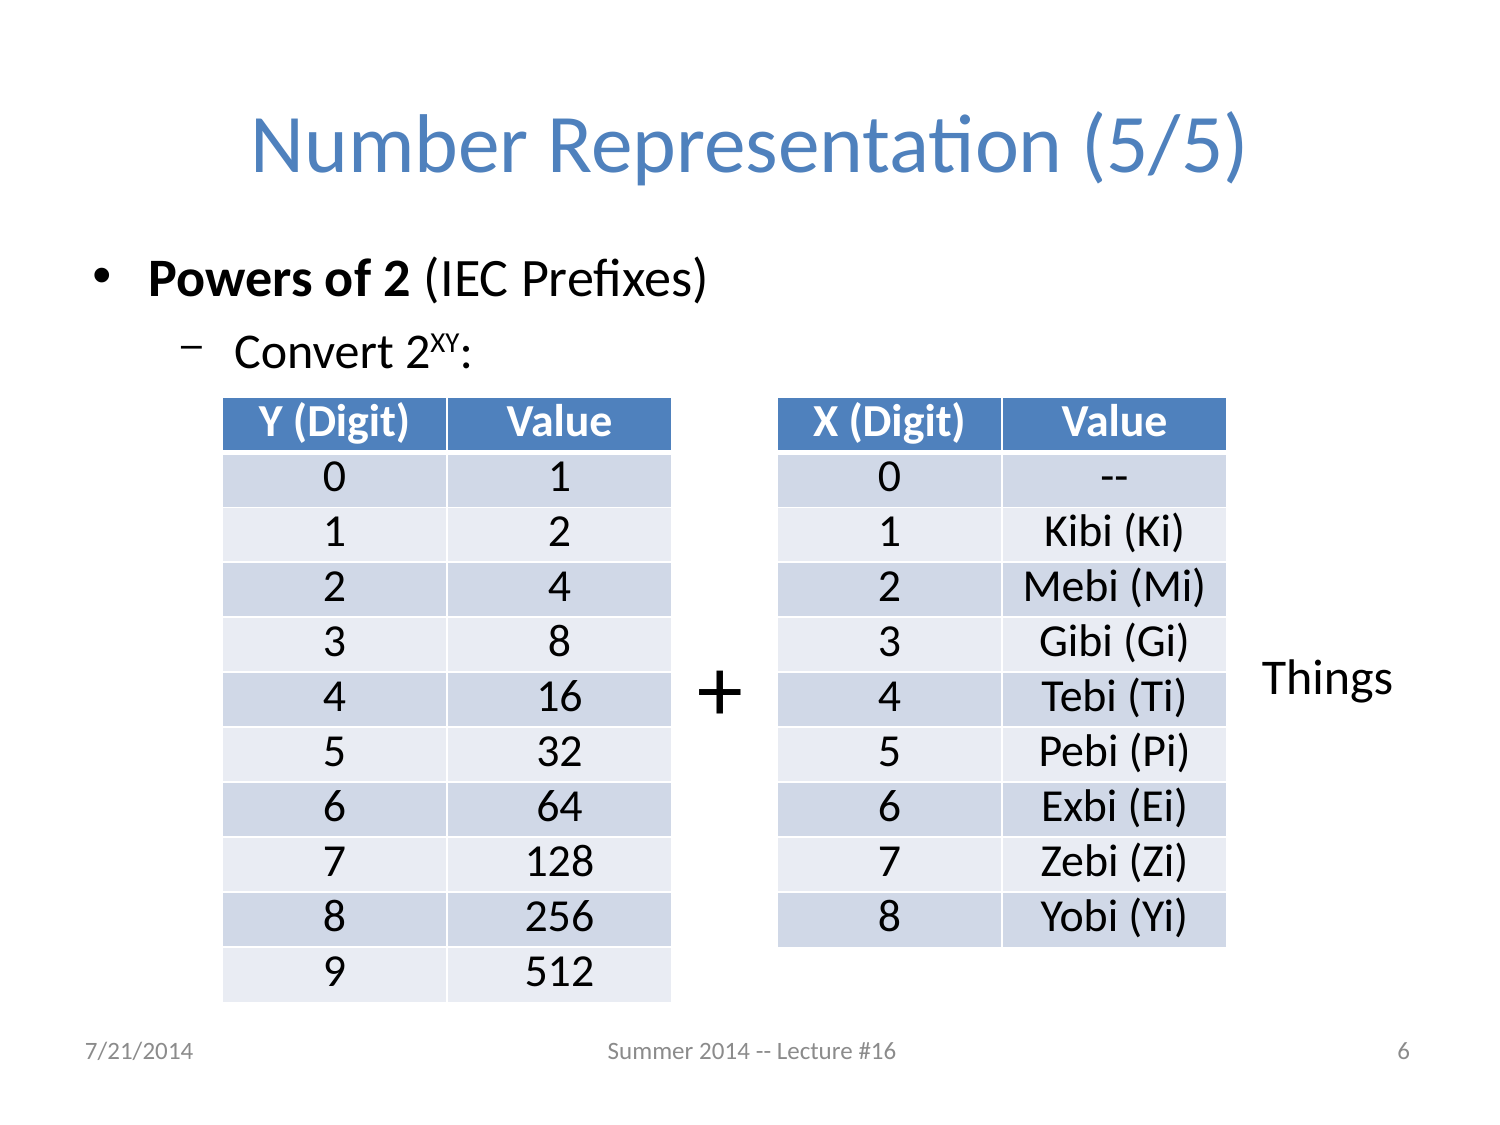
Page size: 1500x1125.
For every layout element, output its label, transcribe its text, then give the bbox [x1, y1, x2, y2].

table_cell 4 [778, 673, 1001, 726]
table_cell 0 [778, 455, 1001, 507]
table_cell Pebi (Pi) [1003, 728, 1226, 781]
table_cell Zebi (Zi) [1003, 838, 1226, 891]
table_cell 7 [778, 838, 1001, 891]
text_box Things [1247, 637, 1456, 713]
table_cell 4 [448, 563, 671, 616]
table_cell 7 [223, 838, 446, 891]
table_cell -- [1003, 455, 1226, 507]
table_cell 6 [778, 783, 1001, 836]
table_header Y (Digit) [223, 398, 446, 450]
table_cell 3 [223, 618, 446, 671]
table_cell 5 [778, 728, 1001, 781]
table_cell 16 [448, 673, 671, 726]
table_cell Mebi (Mi) [1003, 563, 1226, 616]
table_cell 8 [223, 893, 446, 946]
table_cell 2 [448, 508, 671, 561]
table_cell 1 [223, 508, 446, 561]
table_cell Kibi (Ki) [1003, 508, 1226, 561]
table_cell 9 [223, 948, 446, 1002]
table_cell 3 [778, 618, 1001, 671]
table_header Value [1003, 398, 1226, 450]
table_cell 128 [448, 838, 671, 891]
table_header Value [448, 398, 671, 450]
table_cell 1 [778, 508, 1001, 561]
table_cell 6 [223, 783, 446, 836]
table_cell 64 [448, 783, 671, 836]
table_cell 32 [448, 728, 671, 781]
footer Summer 2014 -- Lecture #16 [515, 1020, 991, 1080]
table_cell 8 [778, 893, 1001, 947]
table_cell 2 [223, 563, 446, 616]
table_cell 5 [223, 728, 446, 781]
table_cell 8 [448, 618, 671, 671]
slide_number 7/21/2014 [70, 1020, 421, 1081]
table_cell 2 [778, 563, 1001, 616]
slide_number <number> [1075, 1020, 1426, 1080]
title Number Representation (5/5) [75, 45, 1425, 233]
table_cell Yobi (Yi) [1003, 893, 1226, 947]
table_cell Exbi (Ei) [1003, 783, 1226, 836]
table_cell 512 [448, 948, 671, 1002]
table_cell 4 [223, 673, 446, 726]
table_cell Tebi (Ti) [1003, 673, 1226, 726]
table_cell 256 [448, 893, 671, 946]
table_cell Gibi (Gi) [1003, 618, 1226, 671]
list Powers of 2 (IEC Prefixes) Convert 2XY: [77, 234, 1428, 1045]
text_box + [682, 622, 759, 748]
table_cell 1 [448, 455, 671, 507]
table_cell 0 [223, 455, 446, 507]
table_header X (Digit) [778, 398, 1001, 450]
